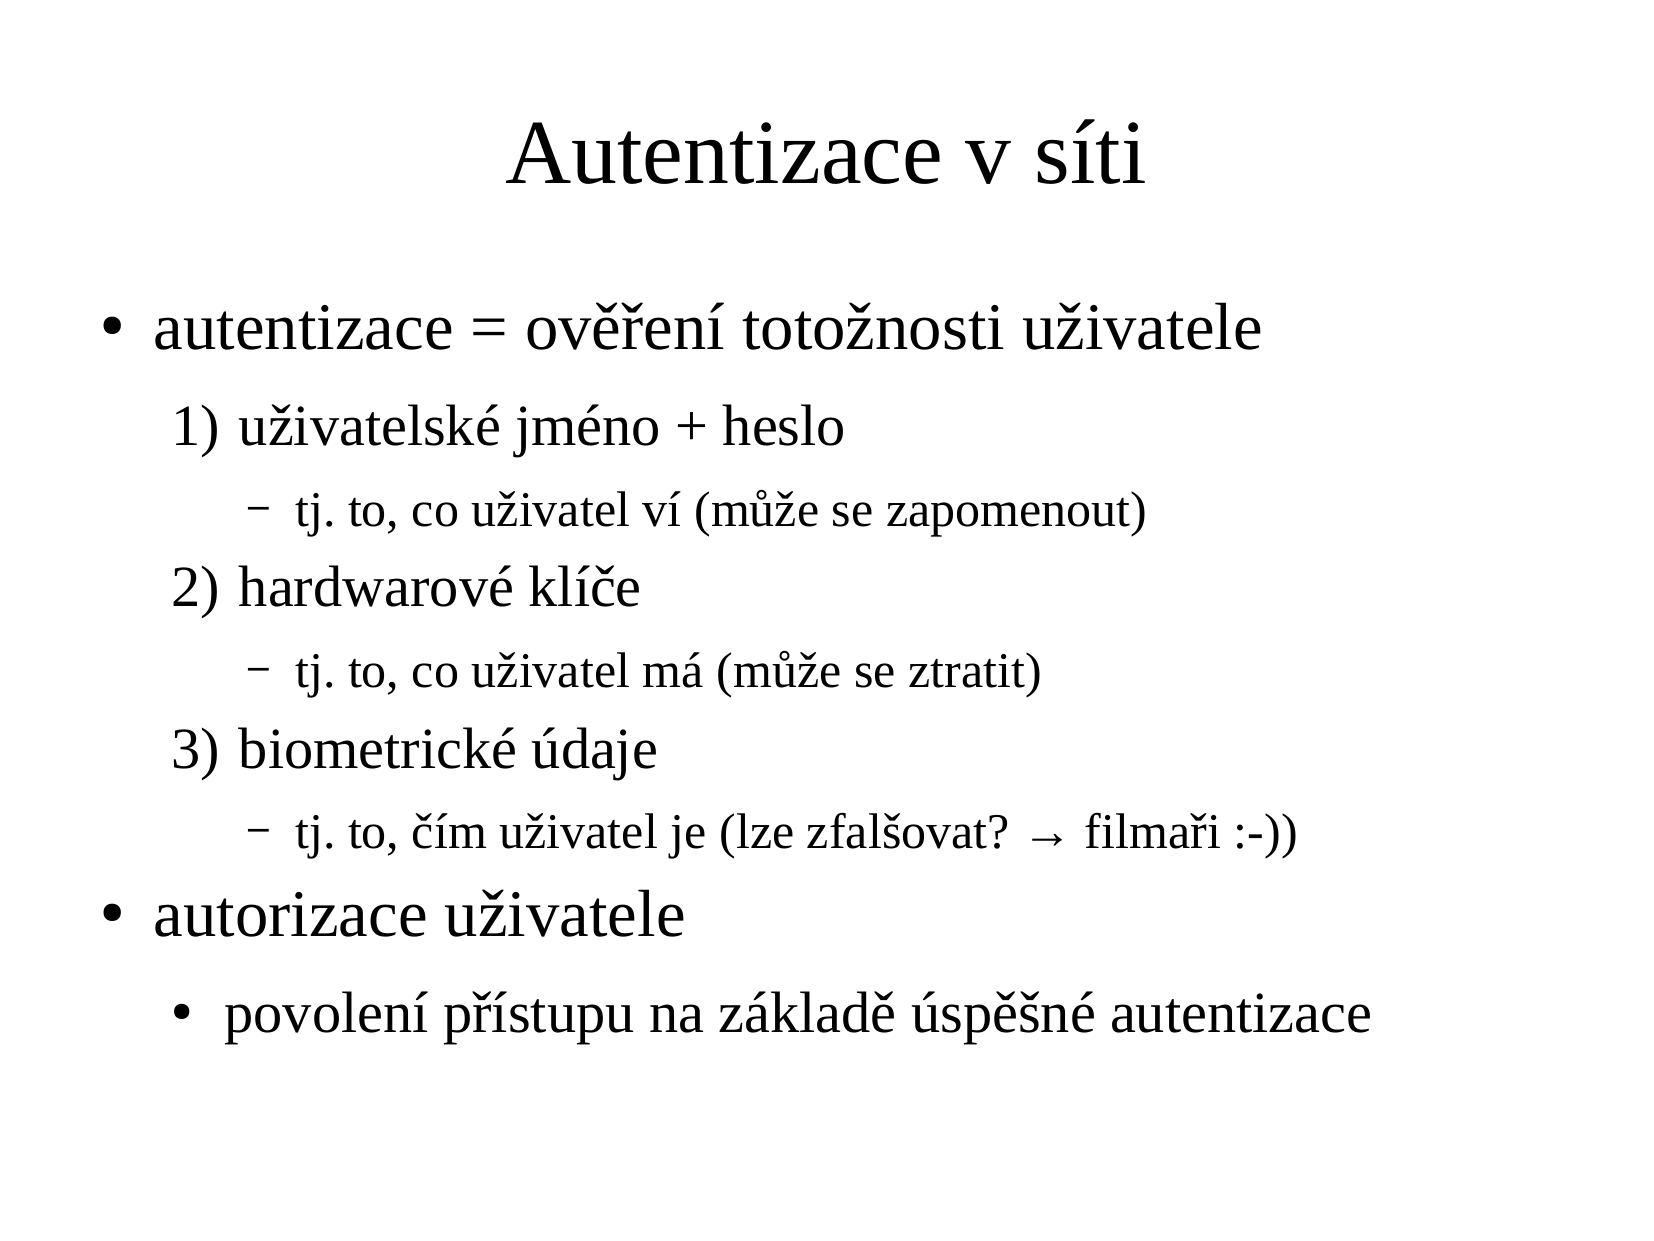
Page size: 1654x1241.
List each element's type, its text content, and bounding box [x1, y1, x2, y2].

list autentizace = ověření totožnosti uživatele uživatelské jméno + heslo tj. to, co uživatel ví (může se zapomenout) hardwarové klíče tj. to, co uživatel má (může se ztratit) biometrické údaje tj. to, čím uživatel je (lze zfalšovat? → filmaři :-)) autorizace uživatele povolení přístupu na základě úspěšné autentizace [82, 290, 1571, 1109]
title Autentizace v síti [82, 49, 1571, 257]
